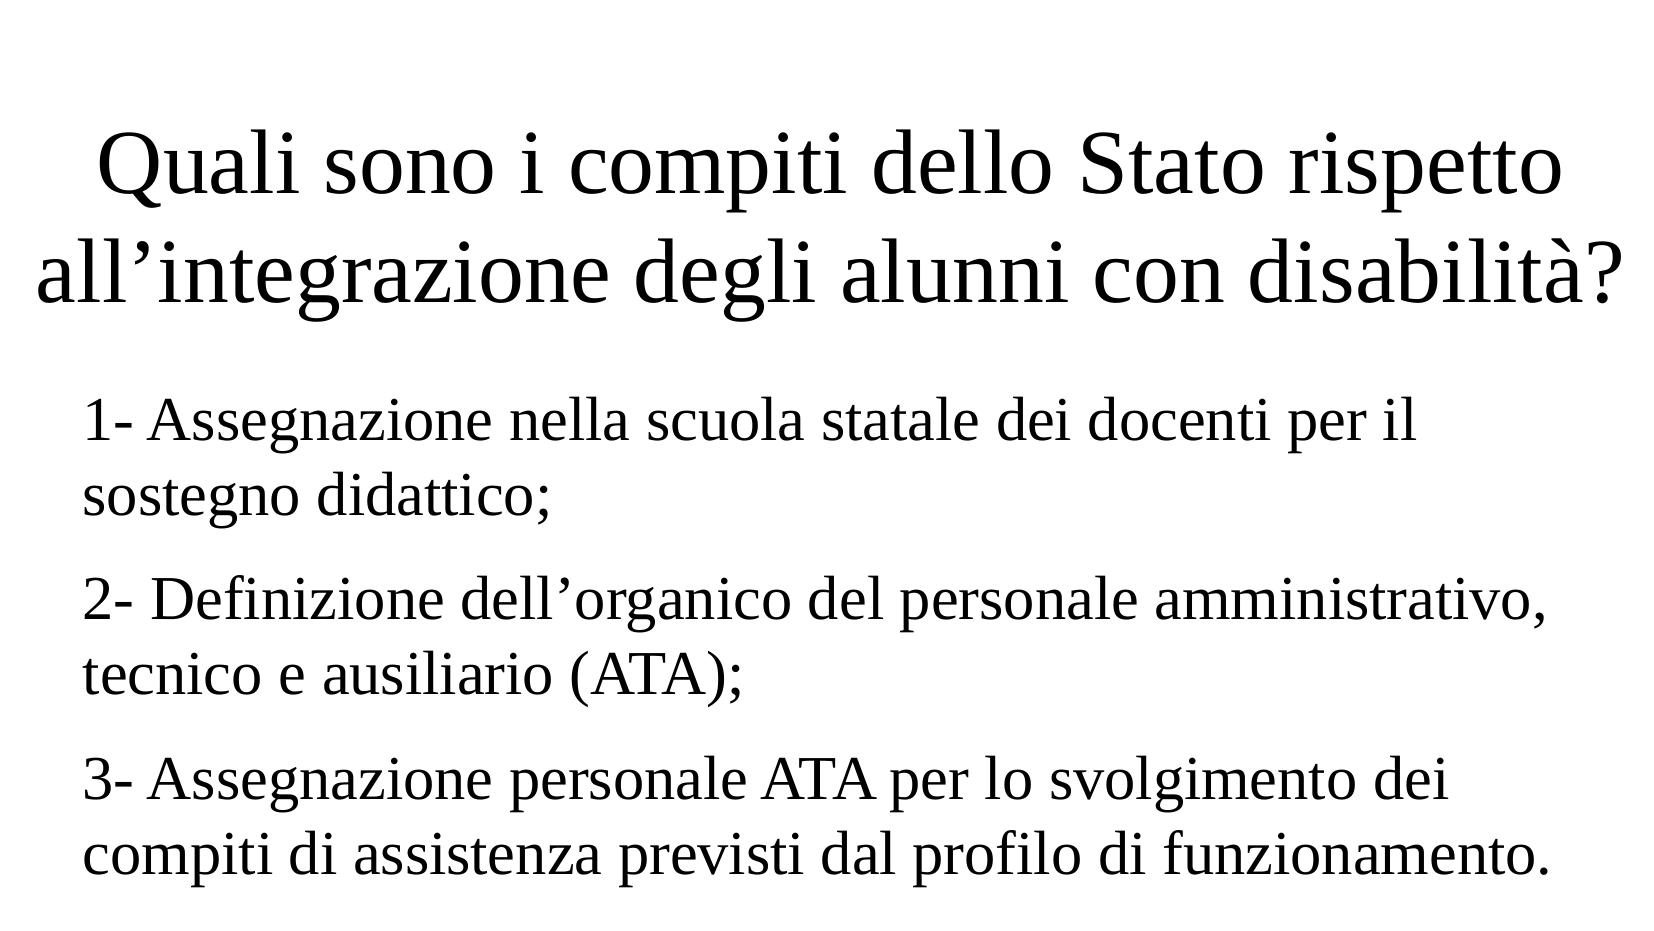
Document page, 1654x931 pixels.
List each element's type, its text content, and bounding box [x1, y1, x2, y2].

list 1- Assegnazione nella scuola statale dei docenti per il sostegno didattico; 2- Definizione dell’organico del personale amministrativo, tecnico e ausiliario (ATA); 3- Assegnazione personale ATA per lo svolgimento dei compiti di assistenza previsti dal profilo di funzionamento. [82, 377, 1571, 918]
title Quali sono i compiti dello Stato rispetto all’integrazione degli alunni con disabilità? [32, 59, 1632, 364]
